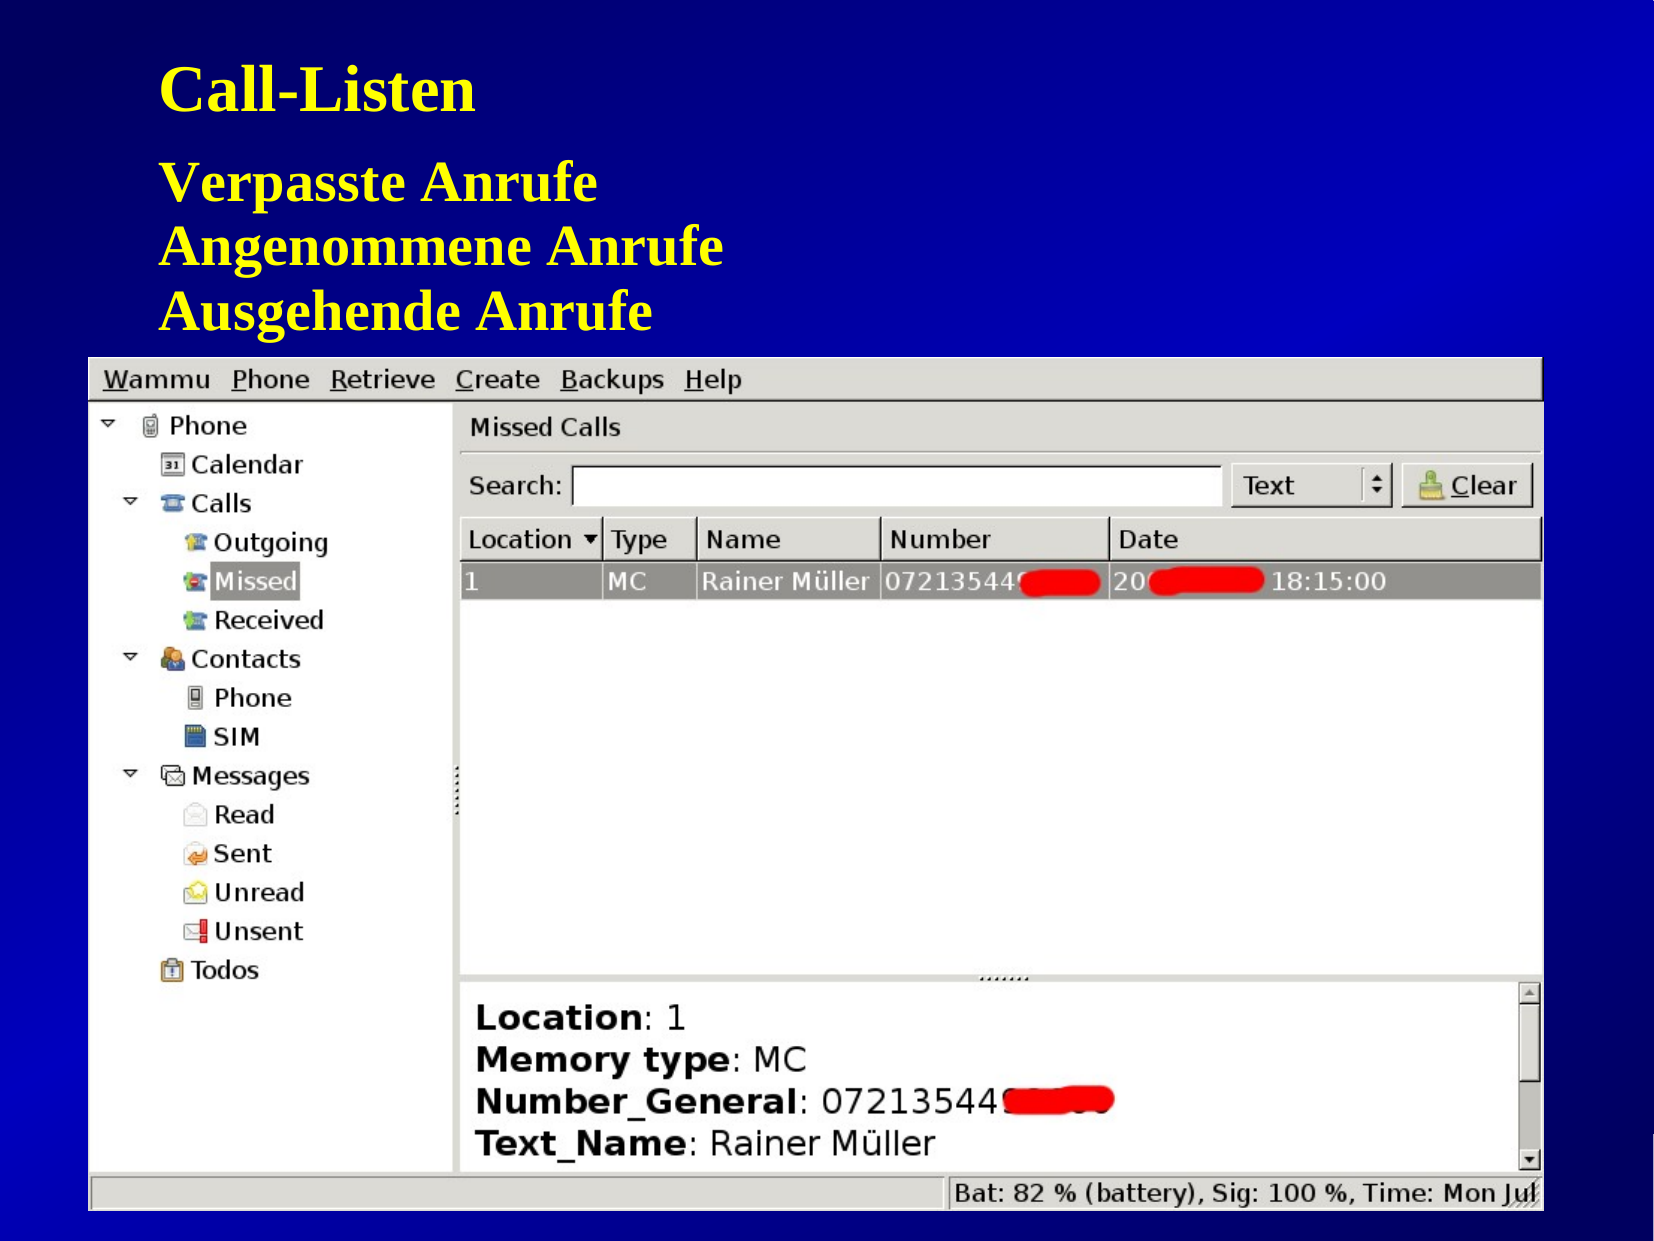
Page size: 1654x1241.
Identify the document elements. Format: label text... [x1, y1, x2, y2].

subtitle Call-Listen Verpasste Anrufe Angenommene Anrufe Ausgehende Anrufe [123, 51, 1536, 343]
picture [88, 357, 1544, 1211]
